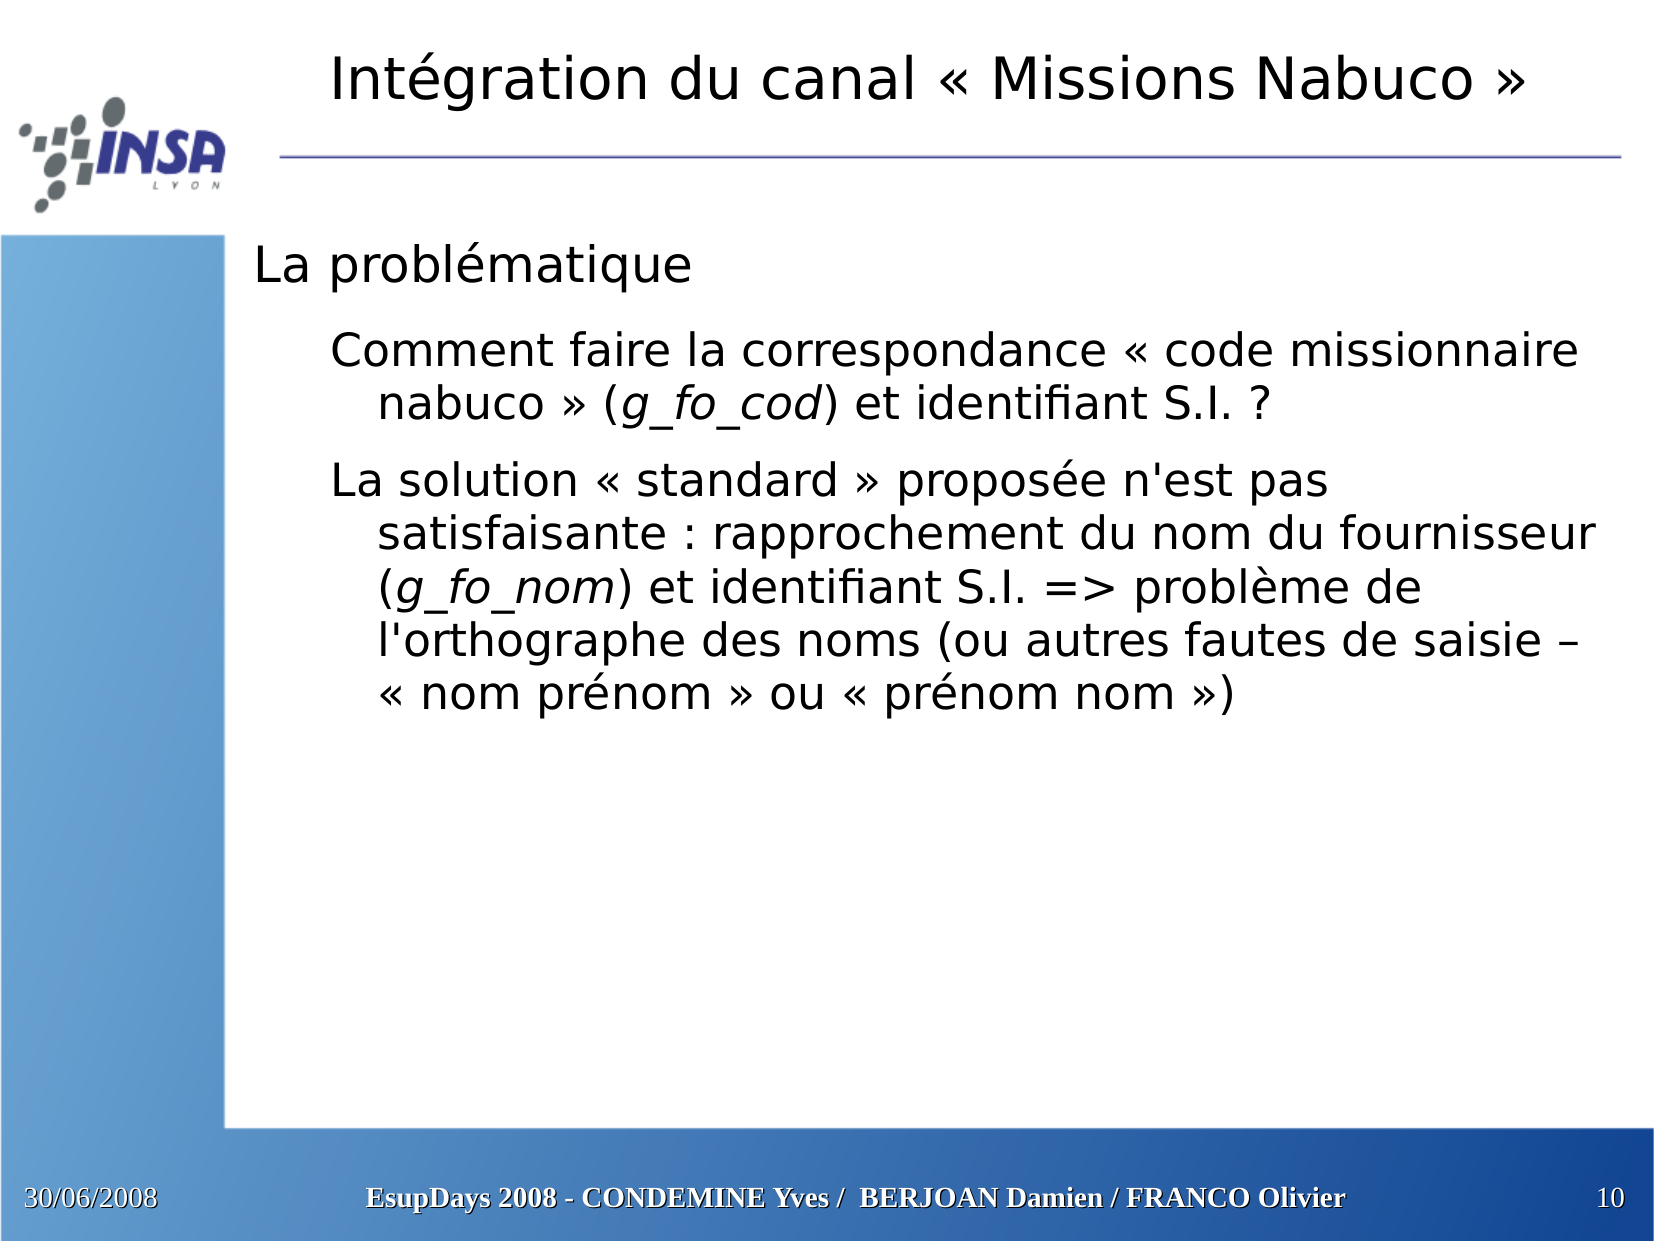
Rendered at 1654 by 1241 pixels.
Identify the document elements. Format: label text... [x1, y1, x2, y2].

title Intégration du canal « Missions Nabuco » [236, 11, 1625, 148]
picture [0, 0, 1654, 1241]
list La problématique Comment faire la correspondance « code missionnaire nabuco » (g_fo_cod) et identifiant S.I. ? La solution « standard » proposée n'est pas satisfaisante : rapprochement du nom du fournisseur (g_fo_nom) et identifiant S.I. => problème de l'orthographe des noms (ou autres fautes de saisie – « nom prénom » ou « prénom nom ») [236, 236, 1625, 1123]
